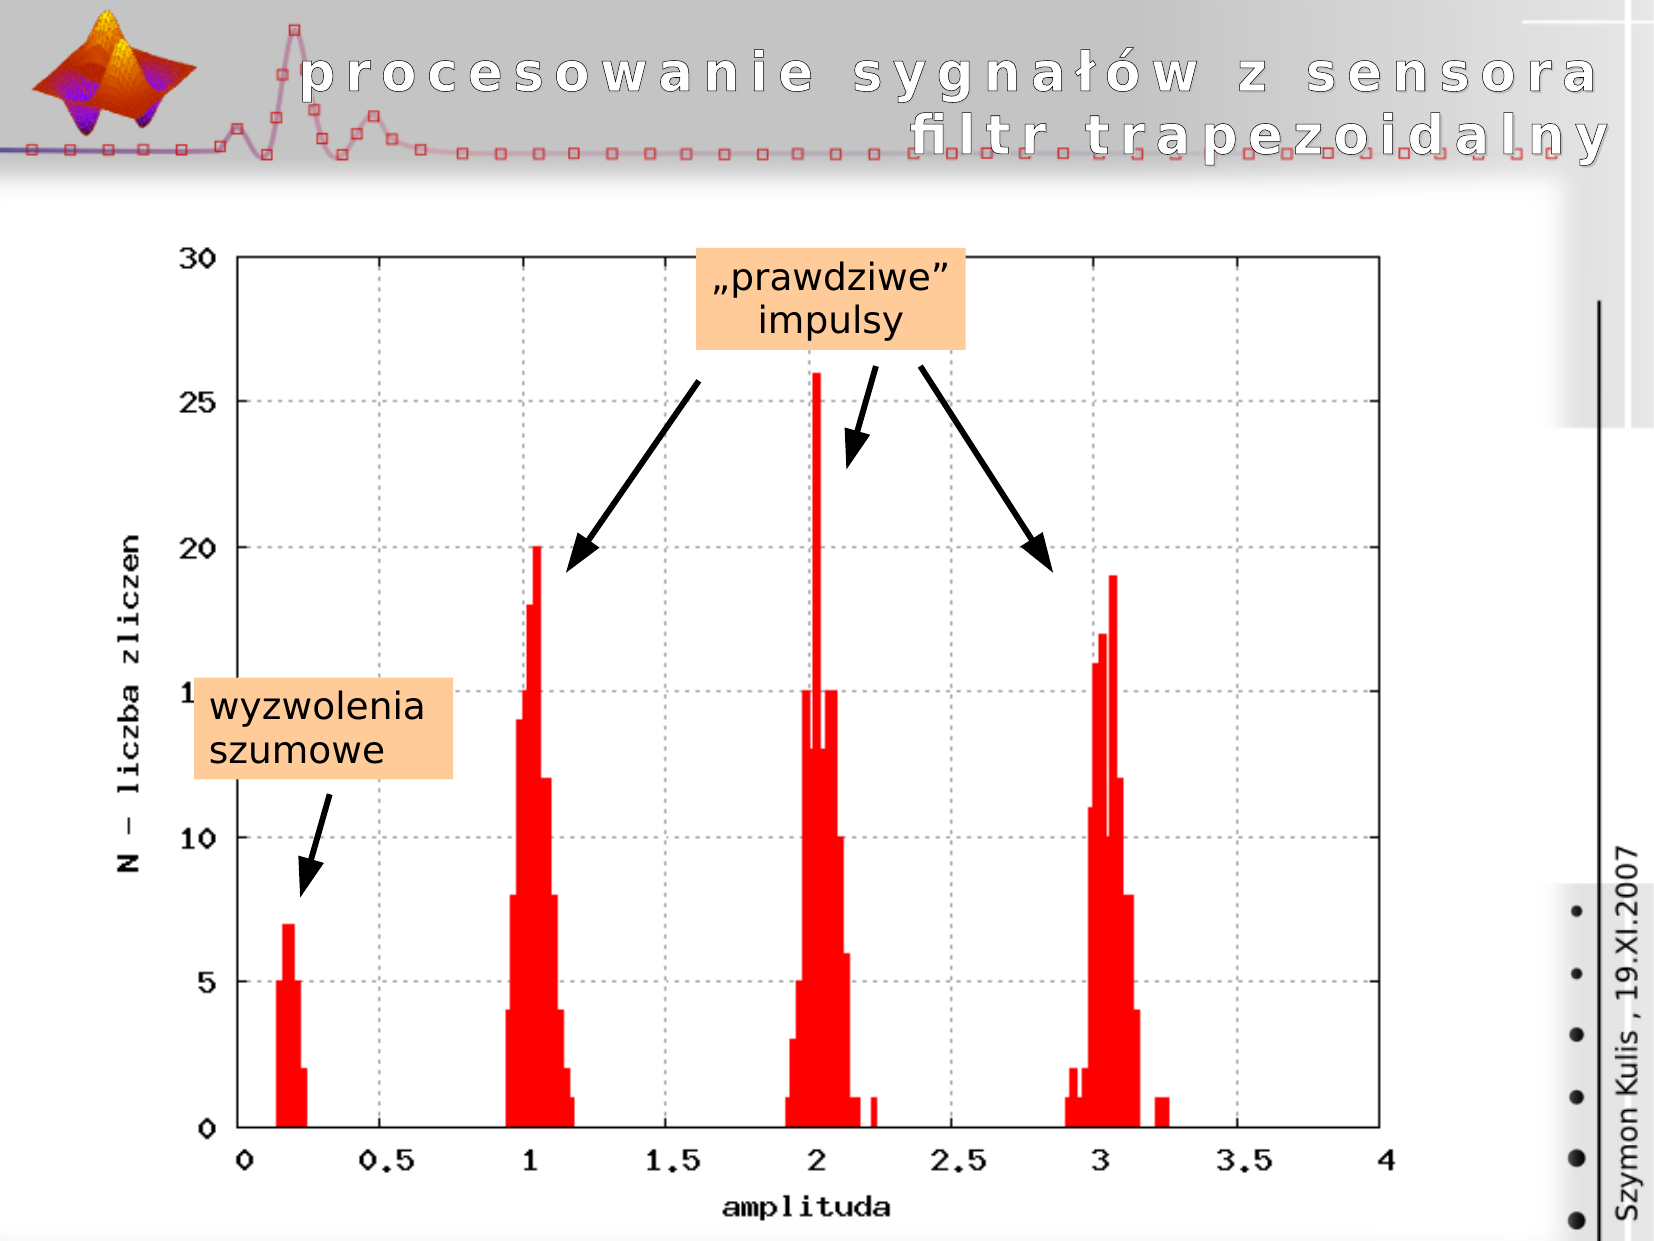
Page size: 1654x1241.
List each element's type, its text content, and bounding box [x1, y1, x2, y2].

picture [0, 0, 1654, 1241]
text_box wyzwolenia szumowe [194, 677, 448, 780]
title procesowanie sygnałów z sensora filtr trapezoidalny [59, 29, 1610, 178]
text_box „prawdziwe” impulsy [696, 247, 961, 350]
